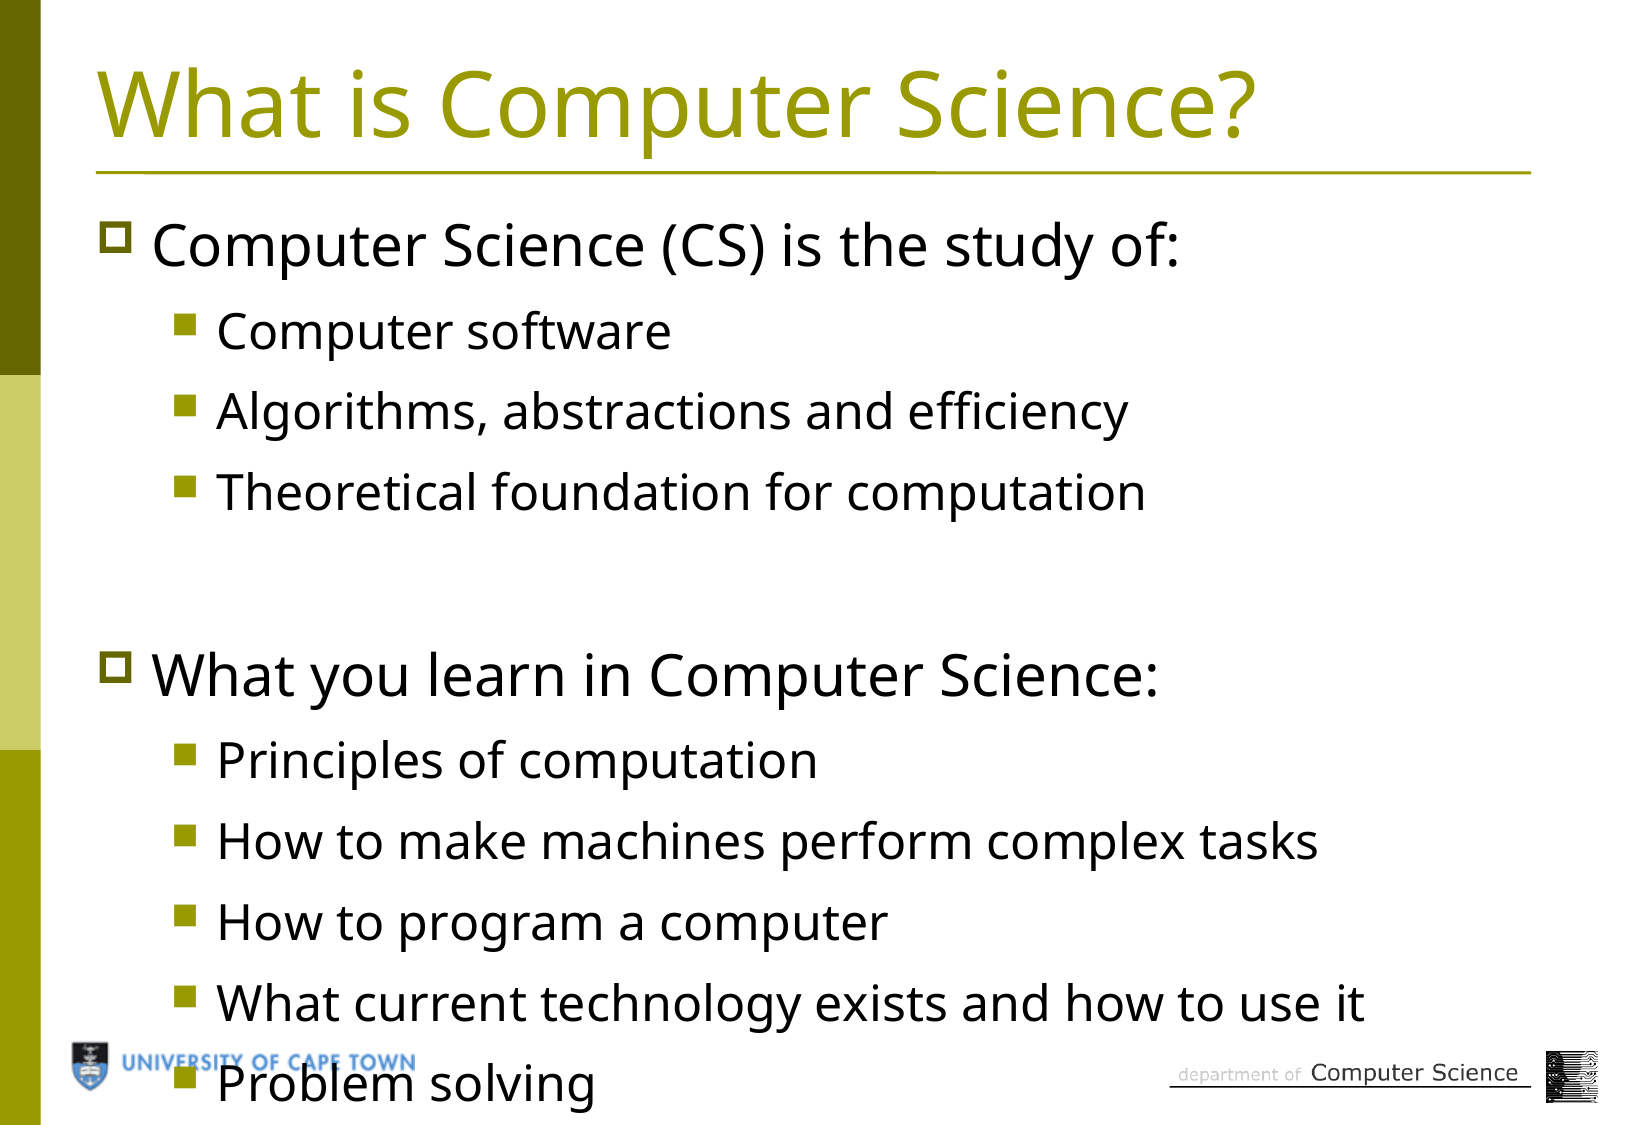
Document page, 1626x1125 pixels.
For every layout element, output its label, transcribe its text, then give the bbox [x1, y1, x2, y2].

picture [1546, 1051, 1598, 1103]
picture [1169, 1043, 1532, 1091]
list Computer Science (CS) is the study of: Computer software Algorithms, abstractions and efficiency Theoretical foundation for computation What you learn in Computer Science: Principles of computation How to make machines perform complex tasks How to program a computer What current technology exists and how to use it Problem solving [81, 196, 1544, 1031]
title What is Computer Science? [81, 45, 1544, 173]
picture [61, 1024, 415, 1103]
